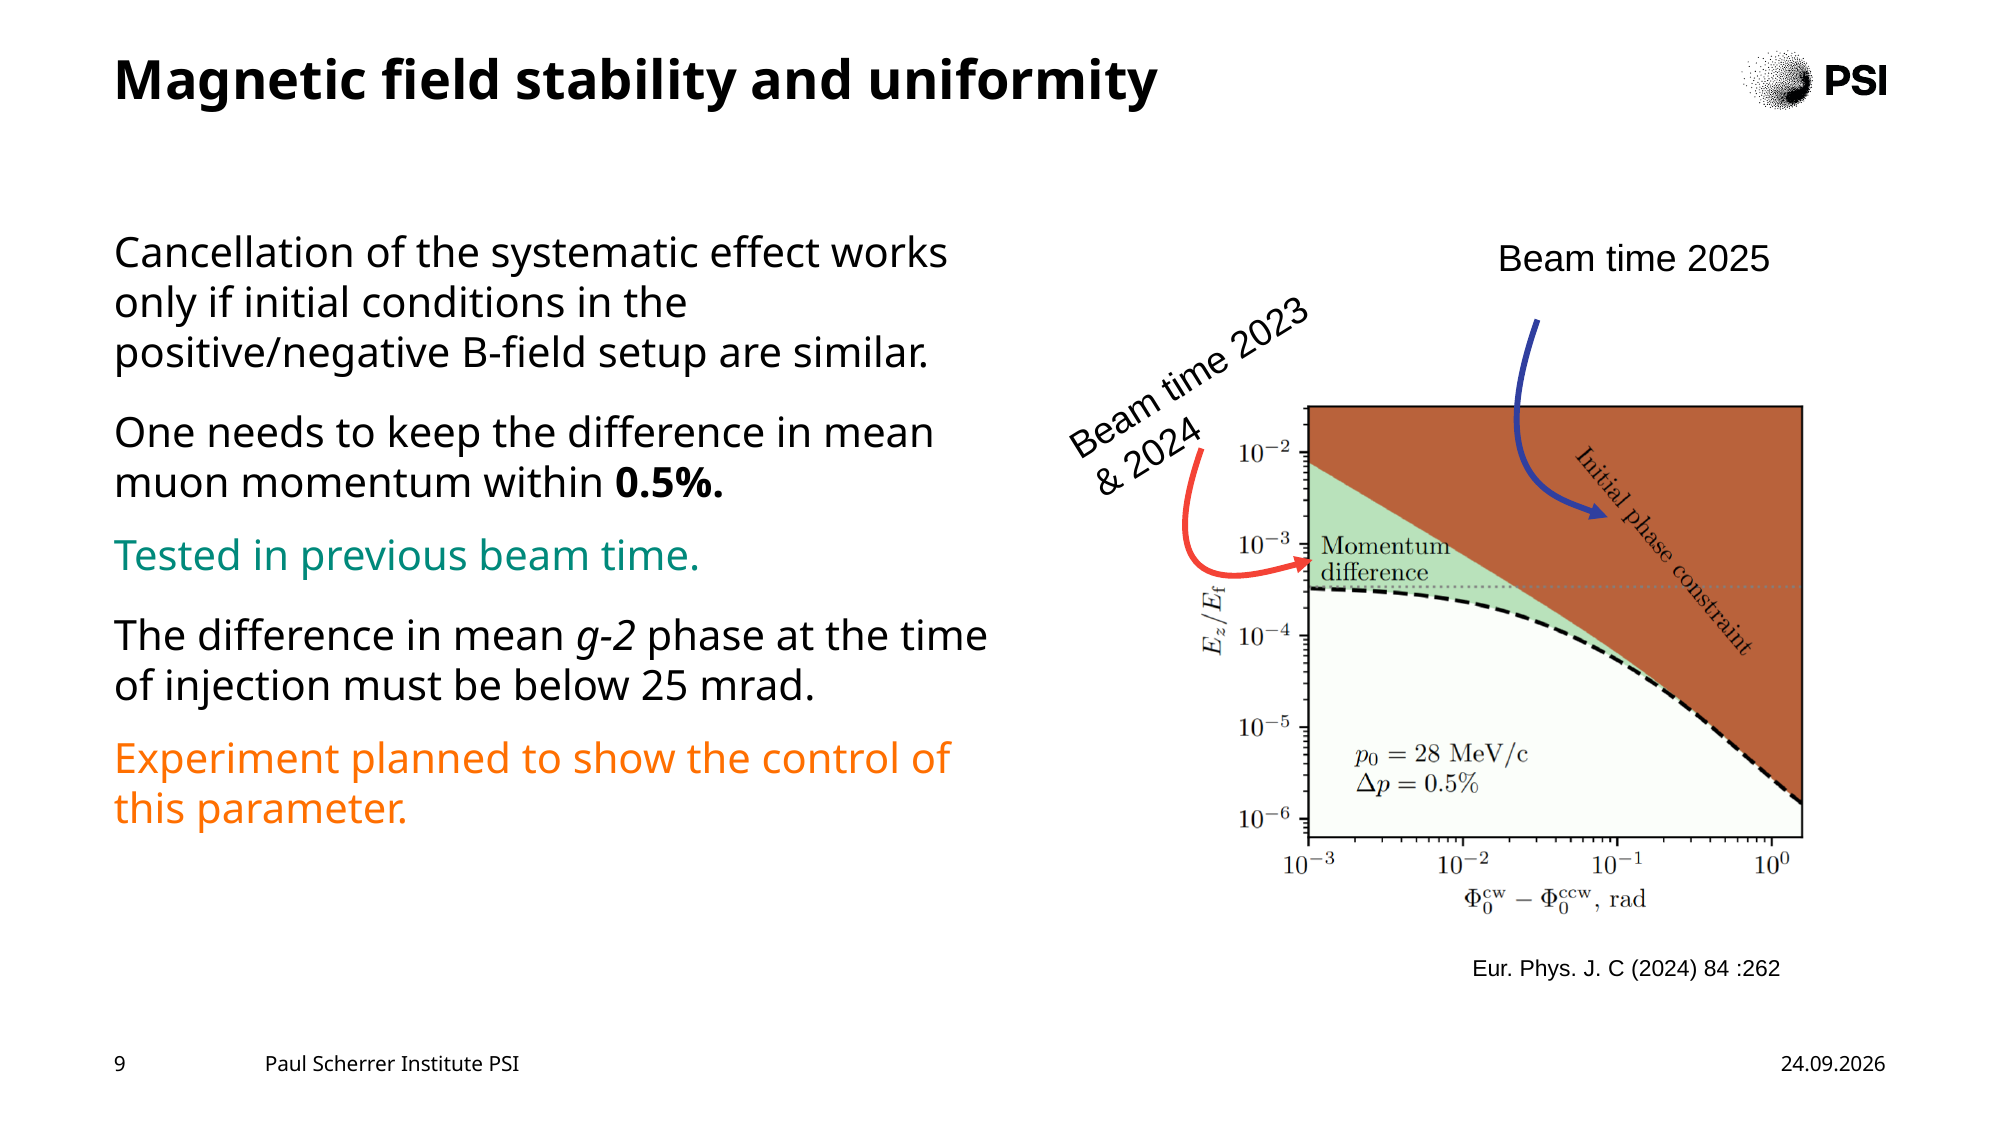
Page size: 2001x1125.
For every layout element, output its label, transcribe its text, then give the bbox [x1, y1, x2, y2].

title Magnetic field stability and uniformity [114, 45, 1585, 179]
picture [1181, 378, 1840, 934]
text_box Eur. Phys. J. C (2024) 84 :262 [1457, 948, 1803, 990]
text_box Beam time 2023 & 2024 [1043, 270, 1330, 479]
list Cancellation of the systematic effect works only if initial conditions in the positive/negative B-field setup are similar. One needs to keep the difference in mean muon momentum within 0.5%. Tested in previous beam time. The difference in mean g-2 phase at the time of injection must be below 25 mrad. Experiment planned to show the control of this parameter. [114, 225, 998, 988]
text_box Beam time 2025 [1483, 226, 1786, 284]
